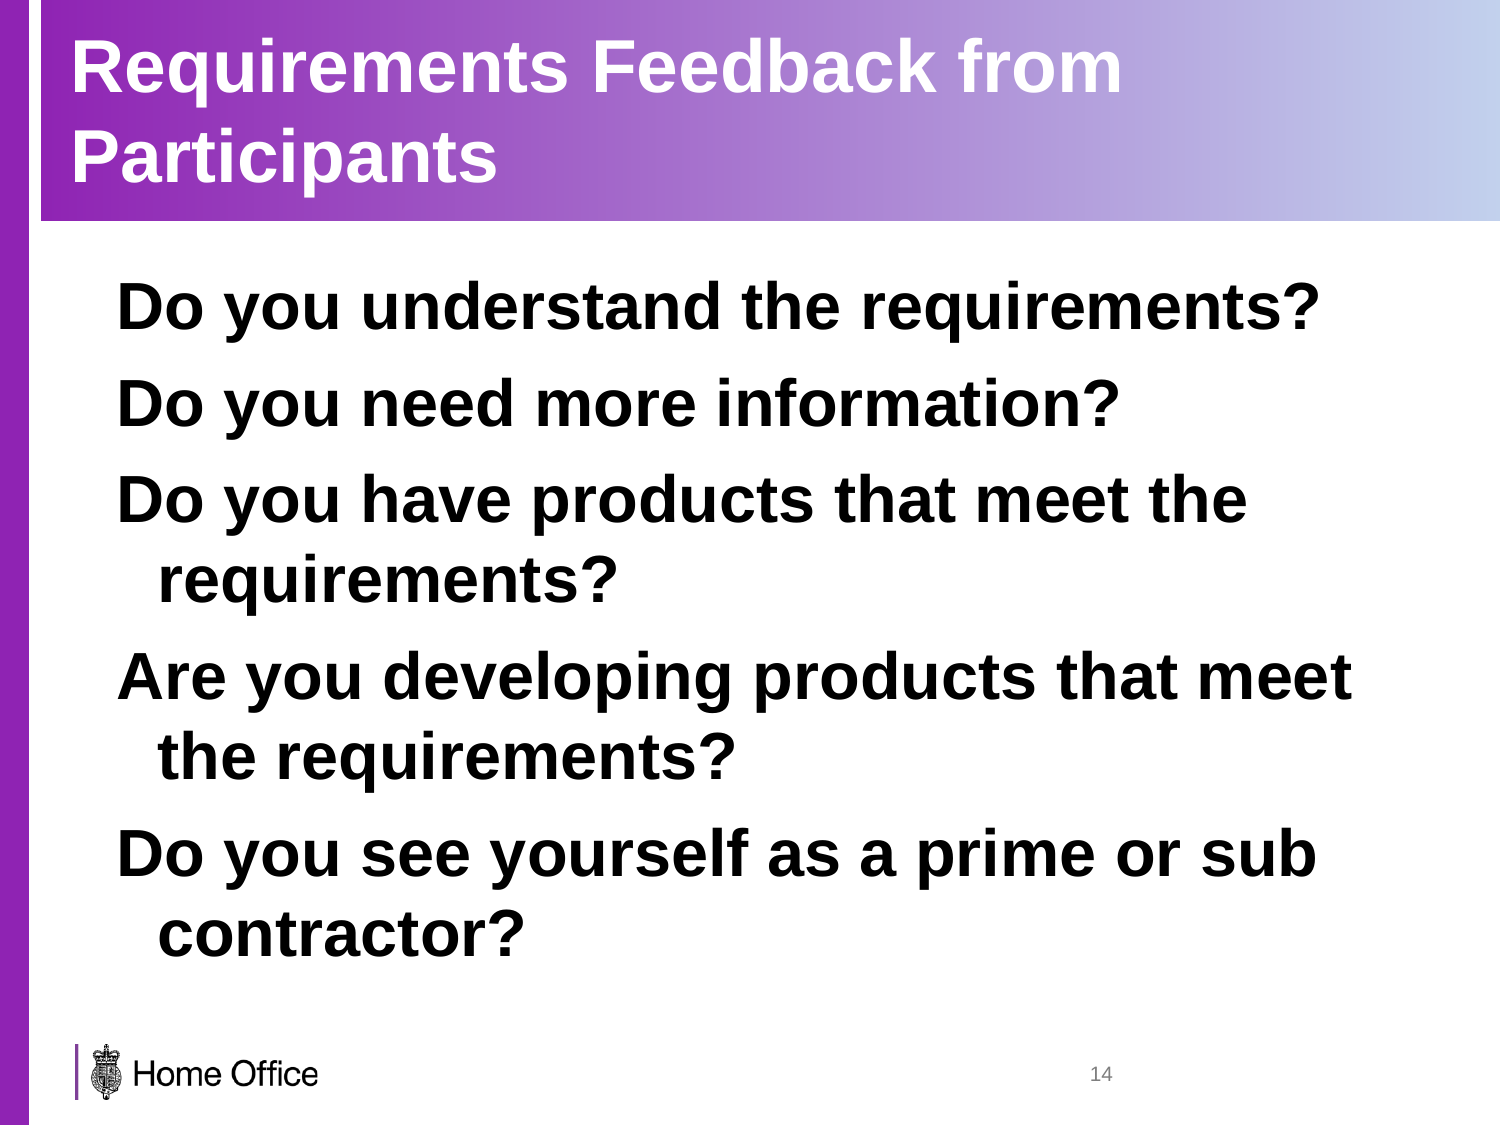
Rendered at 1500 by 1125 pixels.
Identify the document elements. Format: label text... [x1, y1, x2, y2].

title Requirements Feedback from Participants [41, 0, 1500, 221]
list Do you understand the requirements? Do you need more information? Do you have products that meet the requirements? Are you developing products that meet the requirements? Do you see yourself as a prime or sub contractor? [75, 262, 1426, 1005]
text_box [1074, 1042, 1426, 1103]
